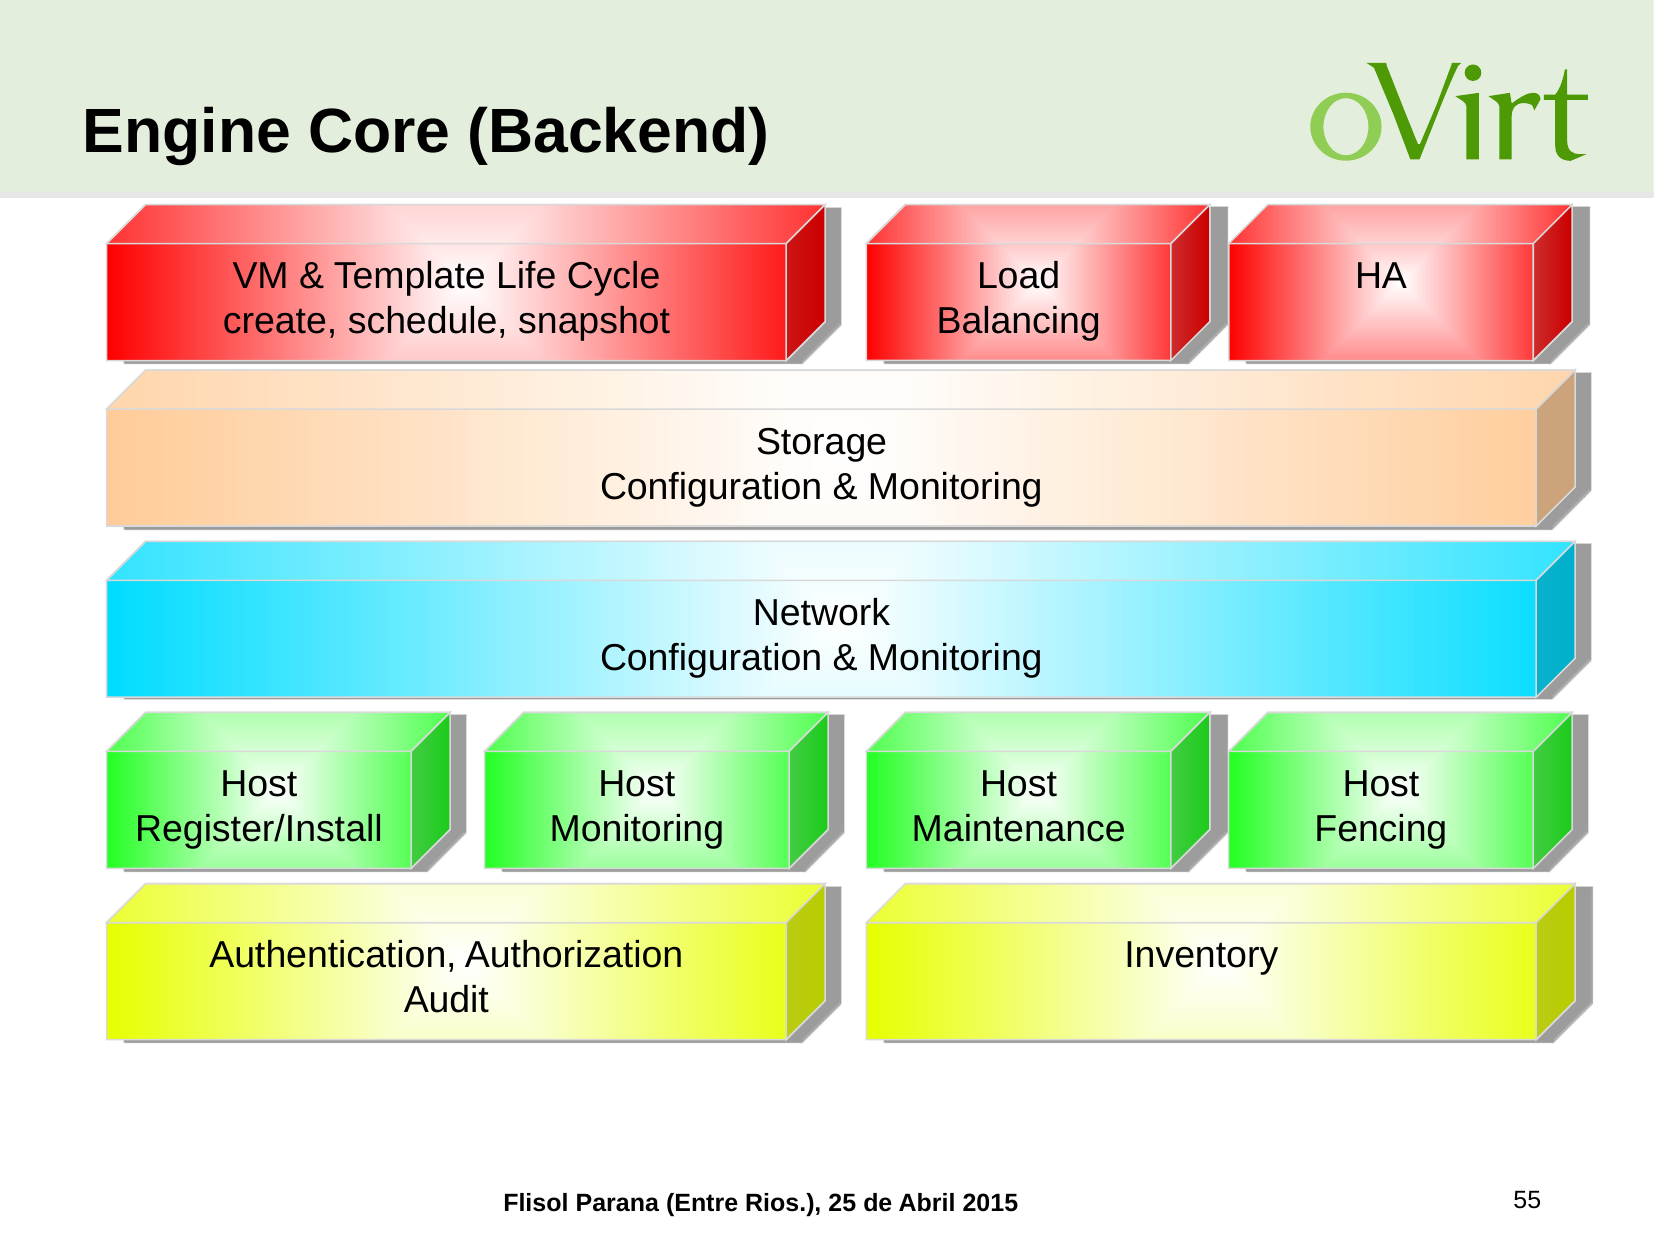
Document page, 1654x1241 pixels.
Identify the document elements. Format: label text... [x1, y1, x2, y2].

text_box Host Maintenance [866, 752, 1170, 869]
text_box Host Register/Install [106, 752, 411, 869]
text_box Authentication, Authorization Audit [106, 923, 786, 1040]
text_box HA [1228, 244, 1533, 361]
text_box Inventory [866, 923, 1536, 1040]
text_box Network Configuration & Monitoring [106, 581, 1536, 698]
text_box Storage Configuration & Monitoring [106, 410, 1536, 527]
title Engine Core (Backend) [82, 37, 1303, 226]
text_box Load Balancing [866, 244, 1170, 361]
text_box Host Monitoring [484, 752, 789, 869]
text_box Host Fencing [1228, 752, 1533, 869]
text_box VM & Template Life Cycle create, schedule, snapshot [106, 244, 786, 361]
